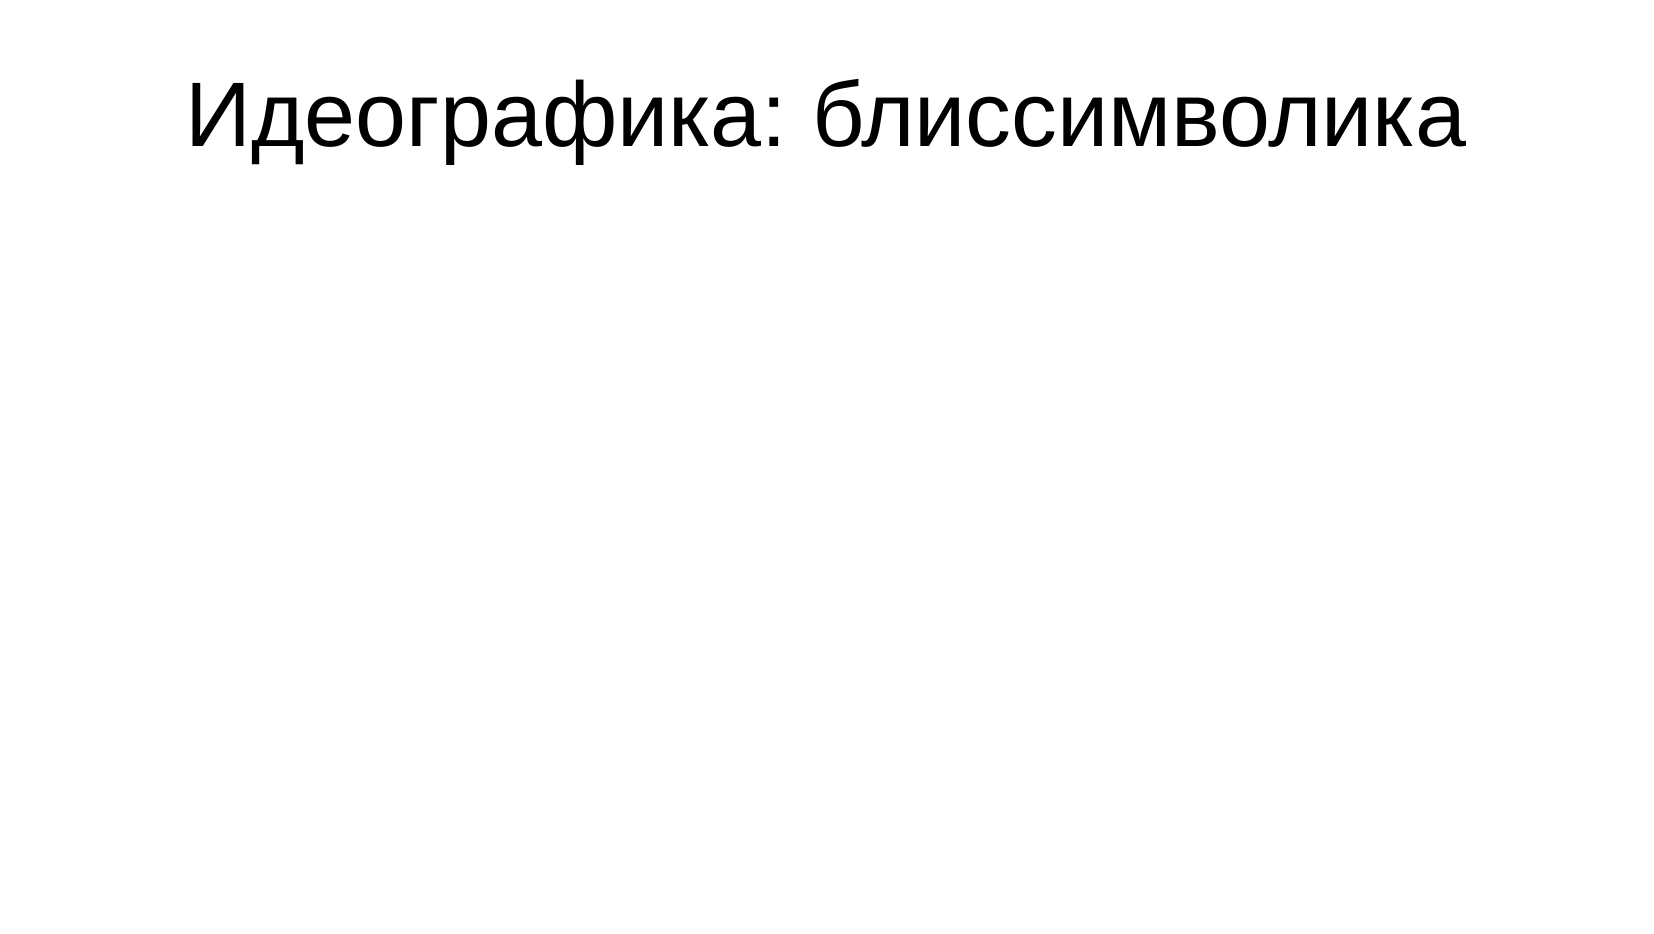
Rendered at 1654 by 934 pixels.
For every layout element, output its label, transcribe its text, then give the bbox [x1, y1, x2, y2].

title Идеографика: блиссимволика [82, 42, 1571, 188]
